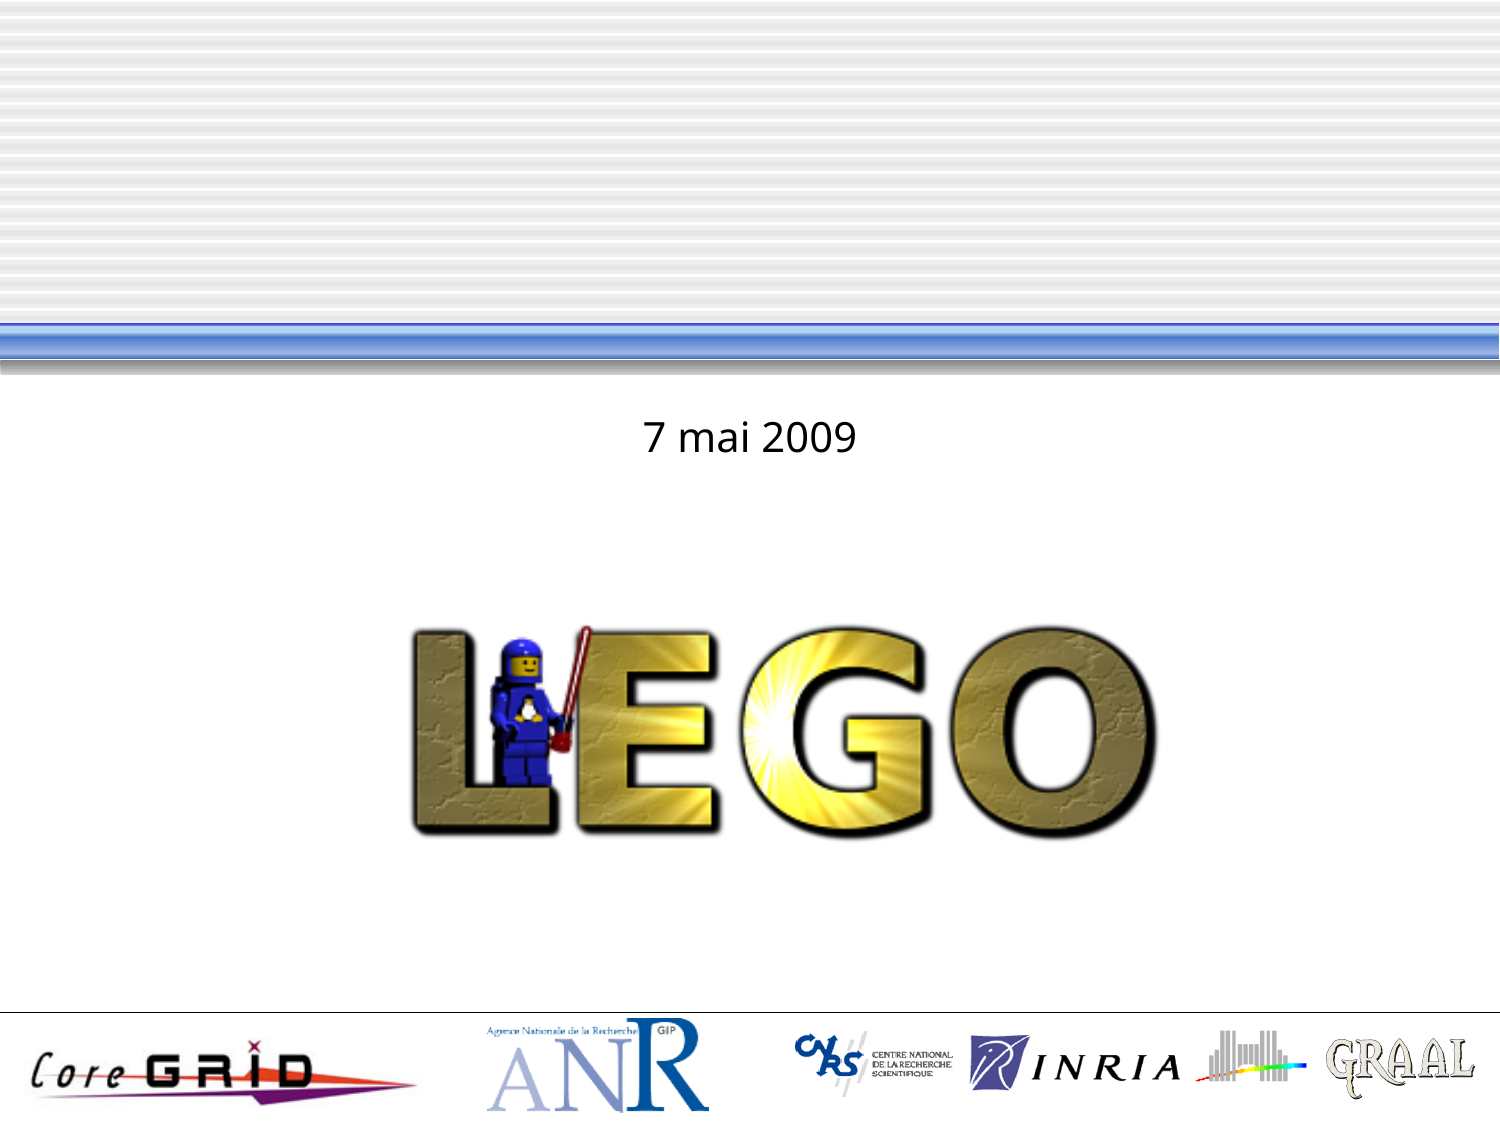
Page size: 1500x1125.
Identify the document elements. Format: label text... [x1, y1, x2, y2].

picture [402, 622, 1163, 850]
picture [1325, 1037, 1476, 1101]
text_box 7 mai 2009 [225, 399, 1276, 501]
picture [787, 1024, 1312, 1100]
picture [0, 0, 1500, 326]
picture [487, 1018, 709, 1113]
picture [0, 1026, 442, 1125]
